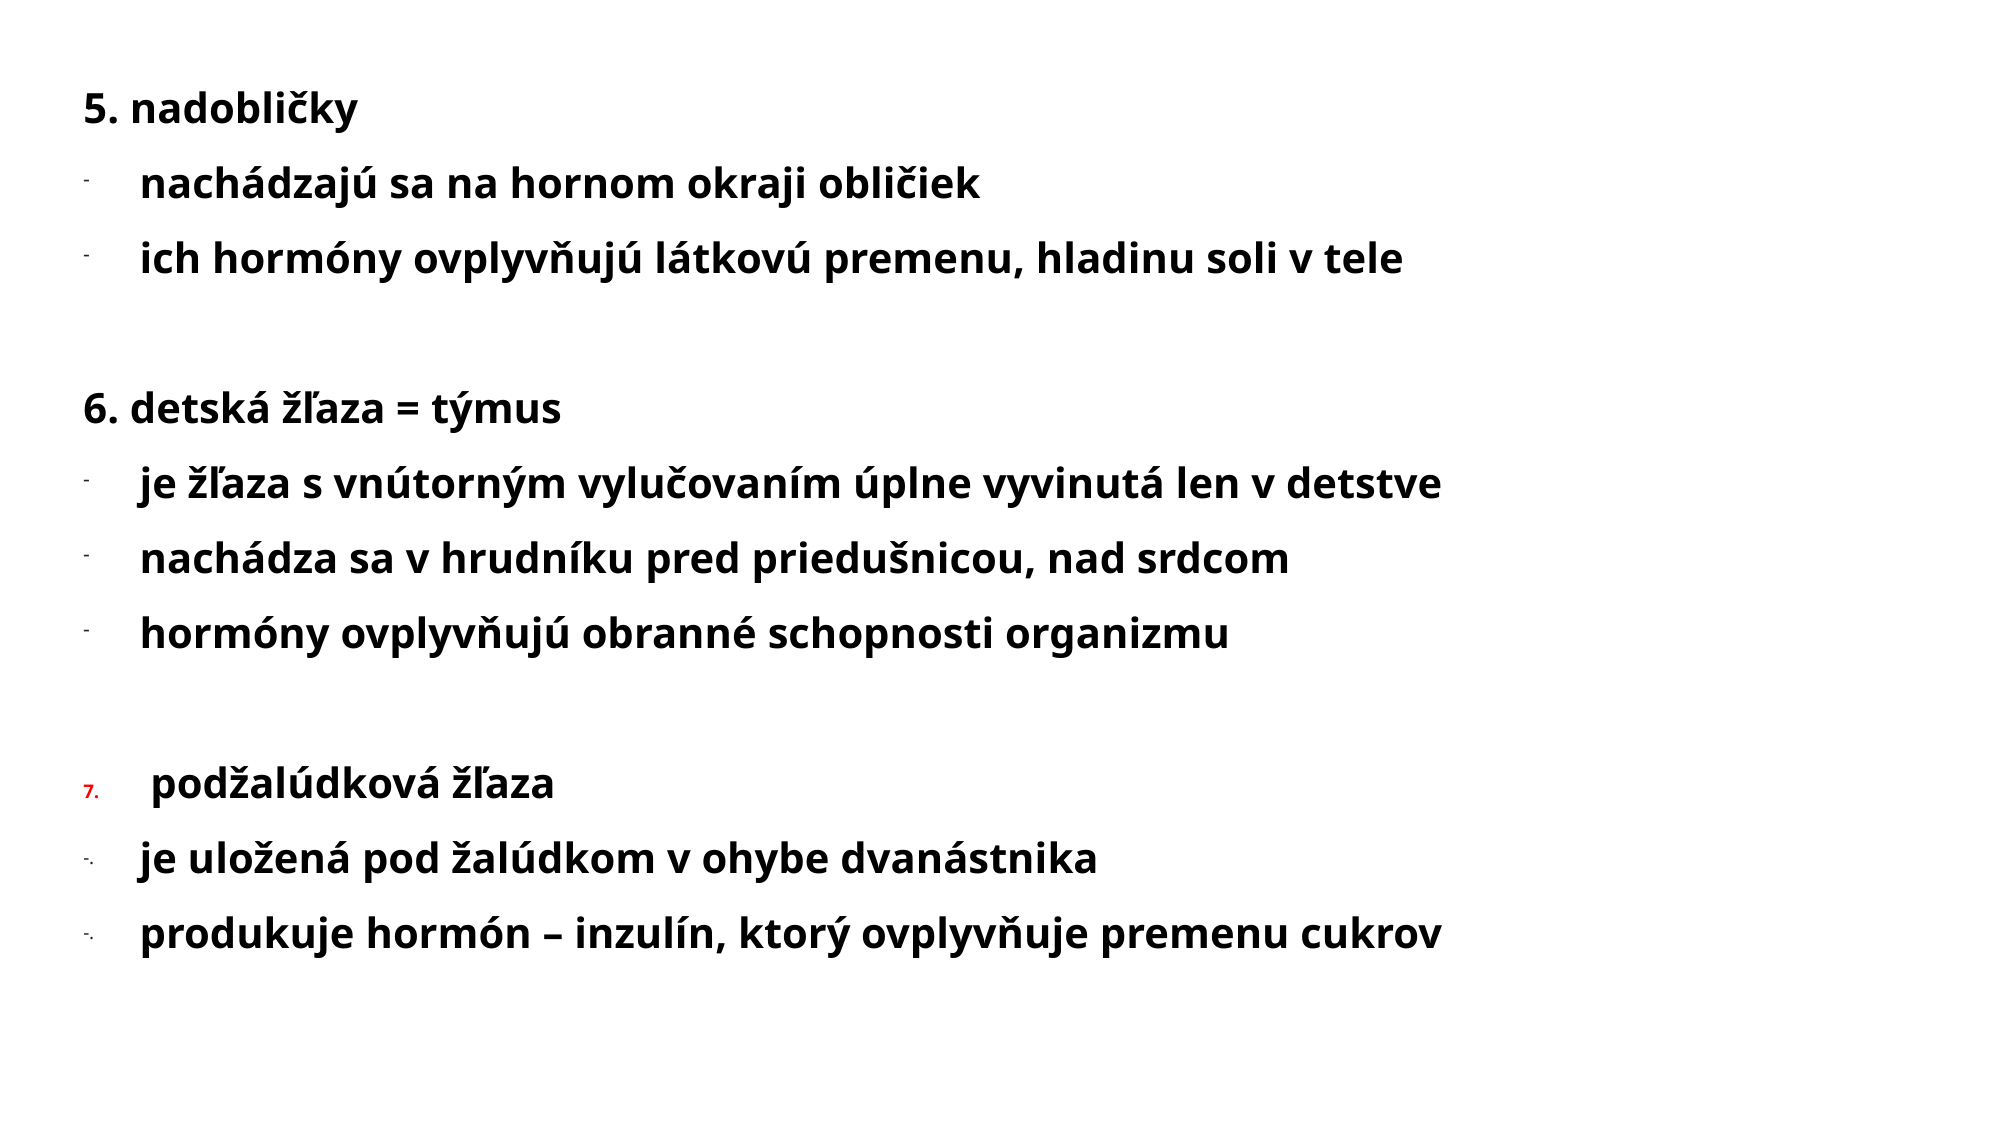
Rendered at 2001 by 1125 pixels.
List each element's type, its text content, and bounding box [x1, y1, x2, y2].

text_box 5. nadobličky nachádzajú sa na hornom okraji obličiek ich hormóny ovplyvňujú látkovú premenu, hladinu soli v tele 6. detská žľaza = týmus je žľaza s vnútorným vylučovaním úplne vyvinutá len v detstve nachádza sa v hrudníku pred priedušnicou, nad srdcom hormóny ovplyvňujú obranné schopnosti organizmu podžalúdková žľaza je uložená pod žalúdkom v ohybe dvanástnika produkuje hormón – inzulín, ktorý ovplyvňuje premenu cukrov [68, 49, 1938, 1115]
